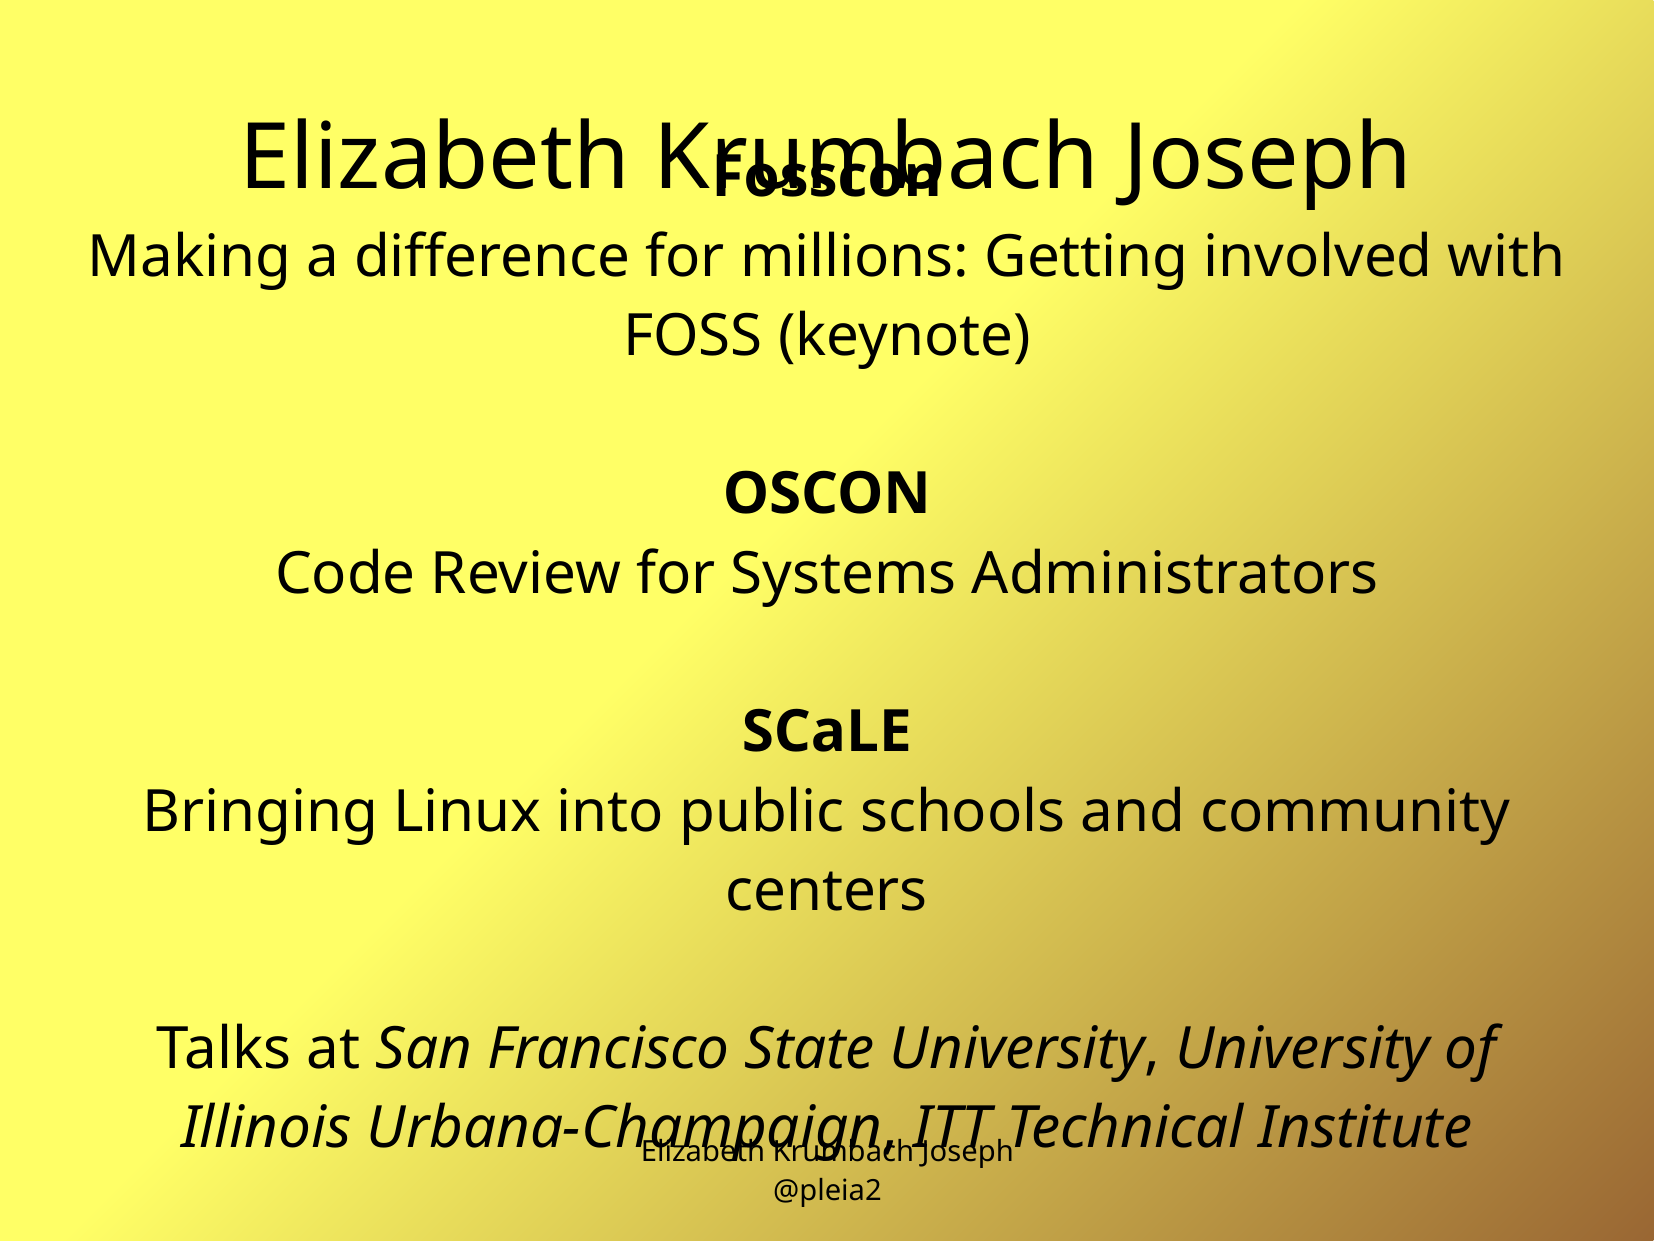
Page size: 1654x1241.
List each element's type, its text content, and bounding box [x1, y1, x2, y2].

subtitle Fosscon Making a difference for millions: Getting involved with FOSS (keynote) OSCON Code Review for Systems Administrators SCaLE Bringing Linux into public schools and community centers Talks at San Francisco State University, University of Illinois Urbana-Champaign, ITT Technical Institute [82, 222, 1571, 1078]
title Elizabeth Krumbach Joseph [82, 49, 1571, 222]
